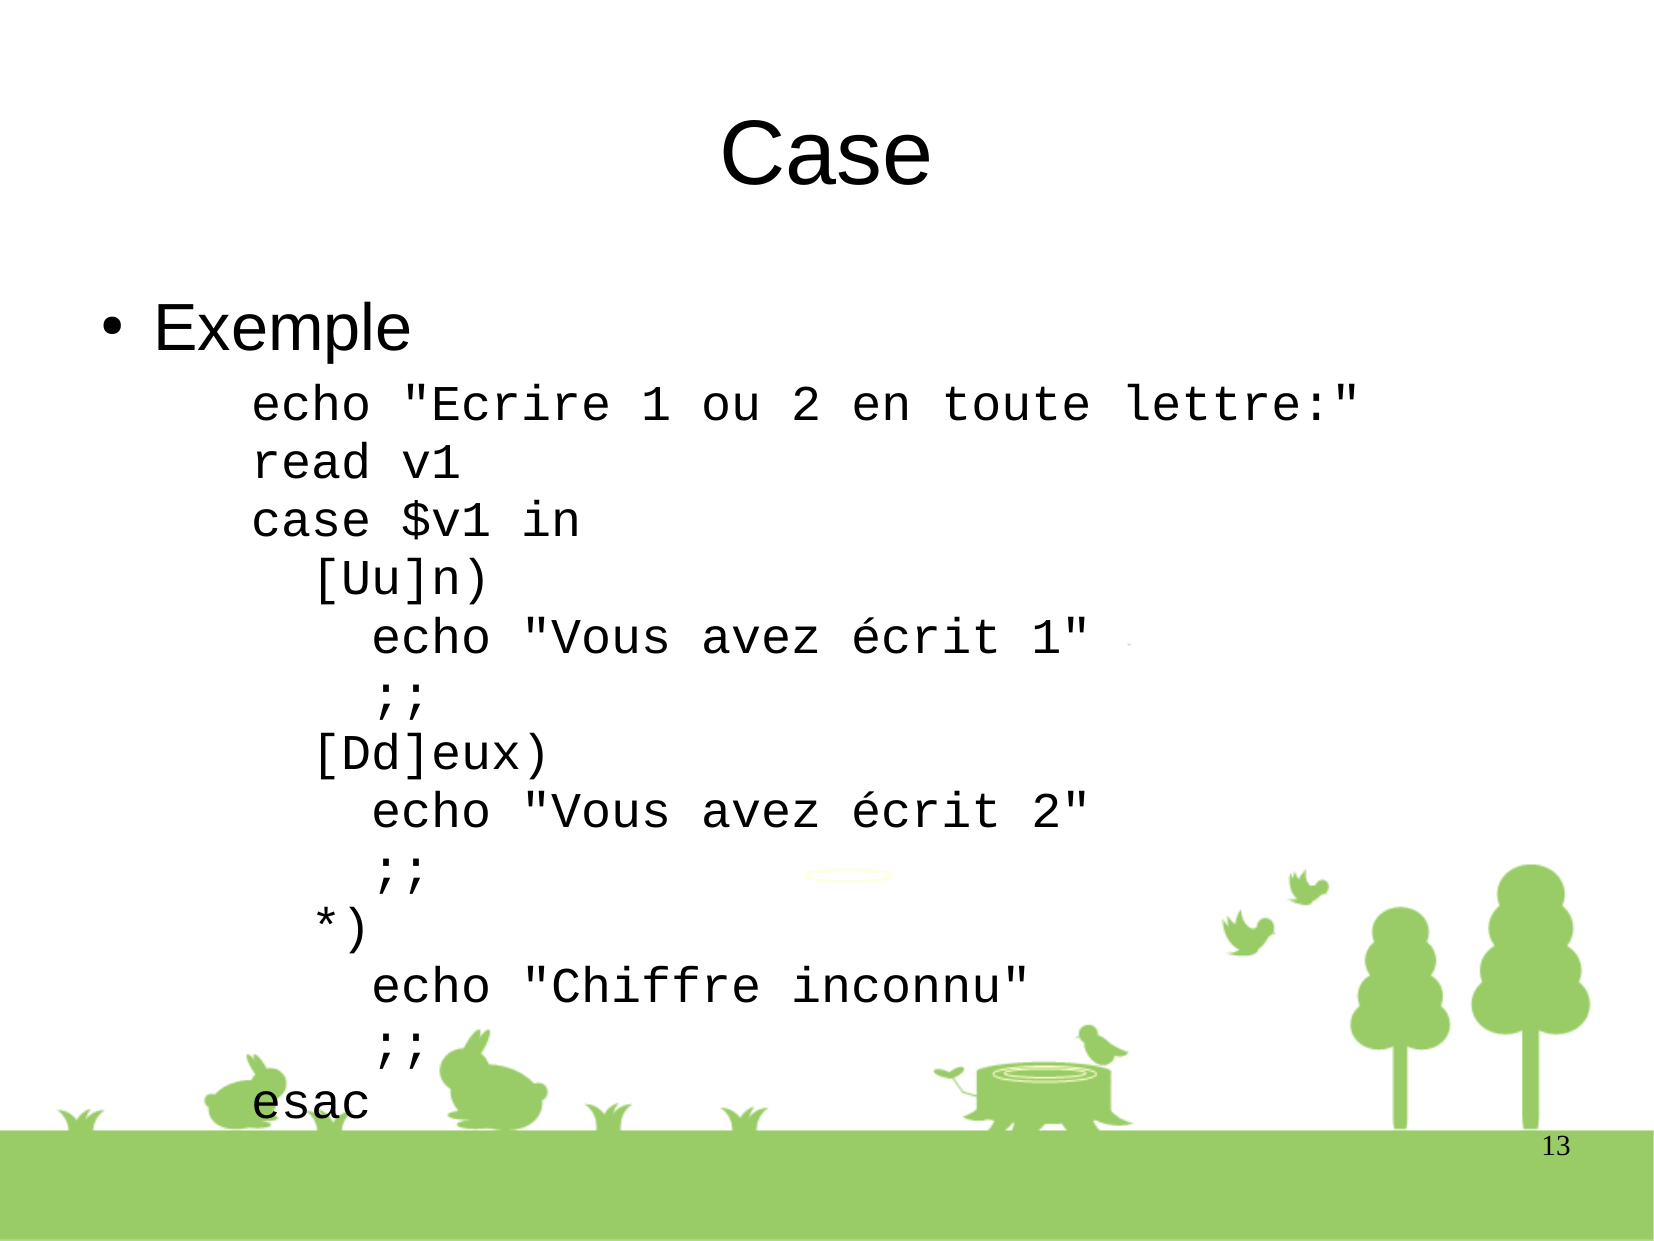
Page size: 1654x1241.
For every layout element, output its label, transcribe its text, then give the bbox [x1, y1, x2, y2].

list Exemple [82, 290, 236, 1010]
picture [0, 0, 1654, 1241]
title Case [82, 49, 1571, 257]
text_box echo "Ecrire 1 ou 2 en toute lettre:" read v1 case $v1 in [Uu]n)‏ echo "Vous avez écrit 1" ;; [Dd]eux)‏ echo "Vous avez écrit 2" ;; *)‏ echo "Chiffre inconnu" ;; esac [236, 250, 1477, 1193]
list Exemple [1477, 290, 1571, 1010]
